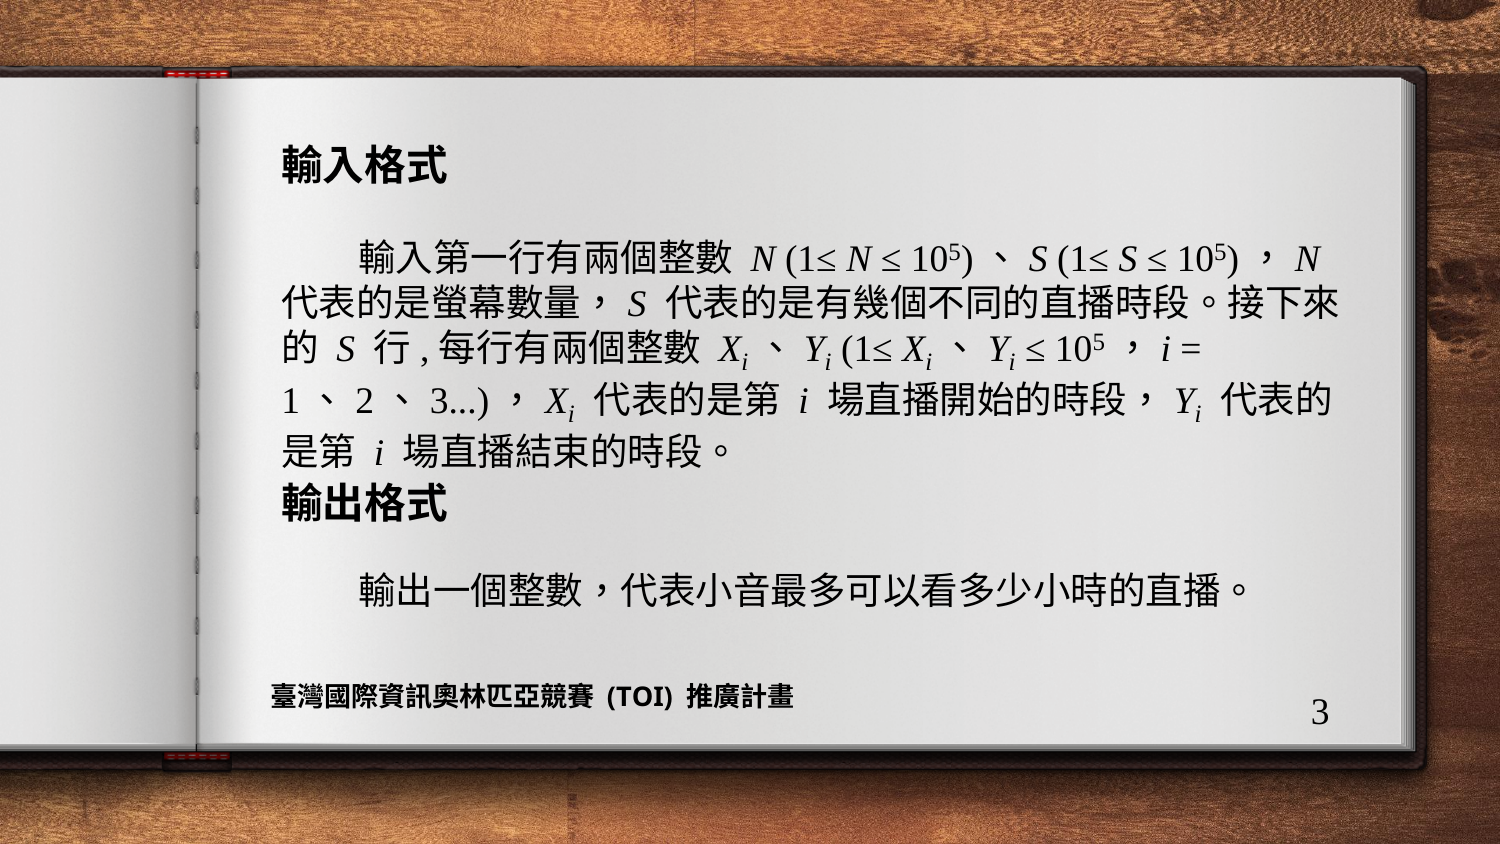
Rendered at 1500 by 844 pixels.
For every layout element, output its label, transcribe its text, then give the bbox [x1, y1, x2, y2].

text_box 輸出格式 輸出一個整數，代表小音最多可以看多少小時的直播。 [266, 470, 1368, 620]
text_box 輸入格式 輸入第一行有兩個整數 N (1≤ N ≤ 105)、S (1≤ S ≤ 105)，N 代表的是螢幕數量，S 代表的是有幾個不同的直播時段。接下來的 S 行,每行有兩個整數 Xi、Yi (1≤ Xi、Yi ≤ 105，i = 1、2、3...)，Xi 代表的是第 i 場直播開始的時段，Yi 代表的是第 i 場直播結束的時段。 [266, 131, 1356, 470]
text_box [1295, 672, 1386, 737]
